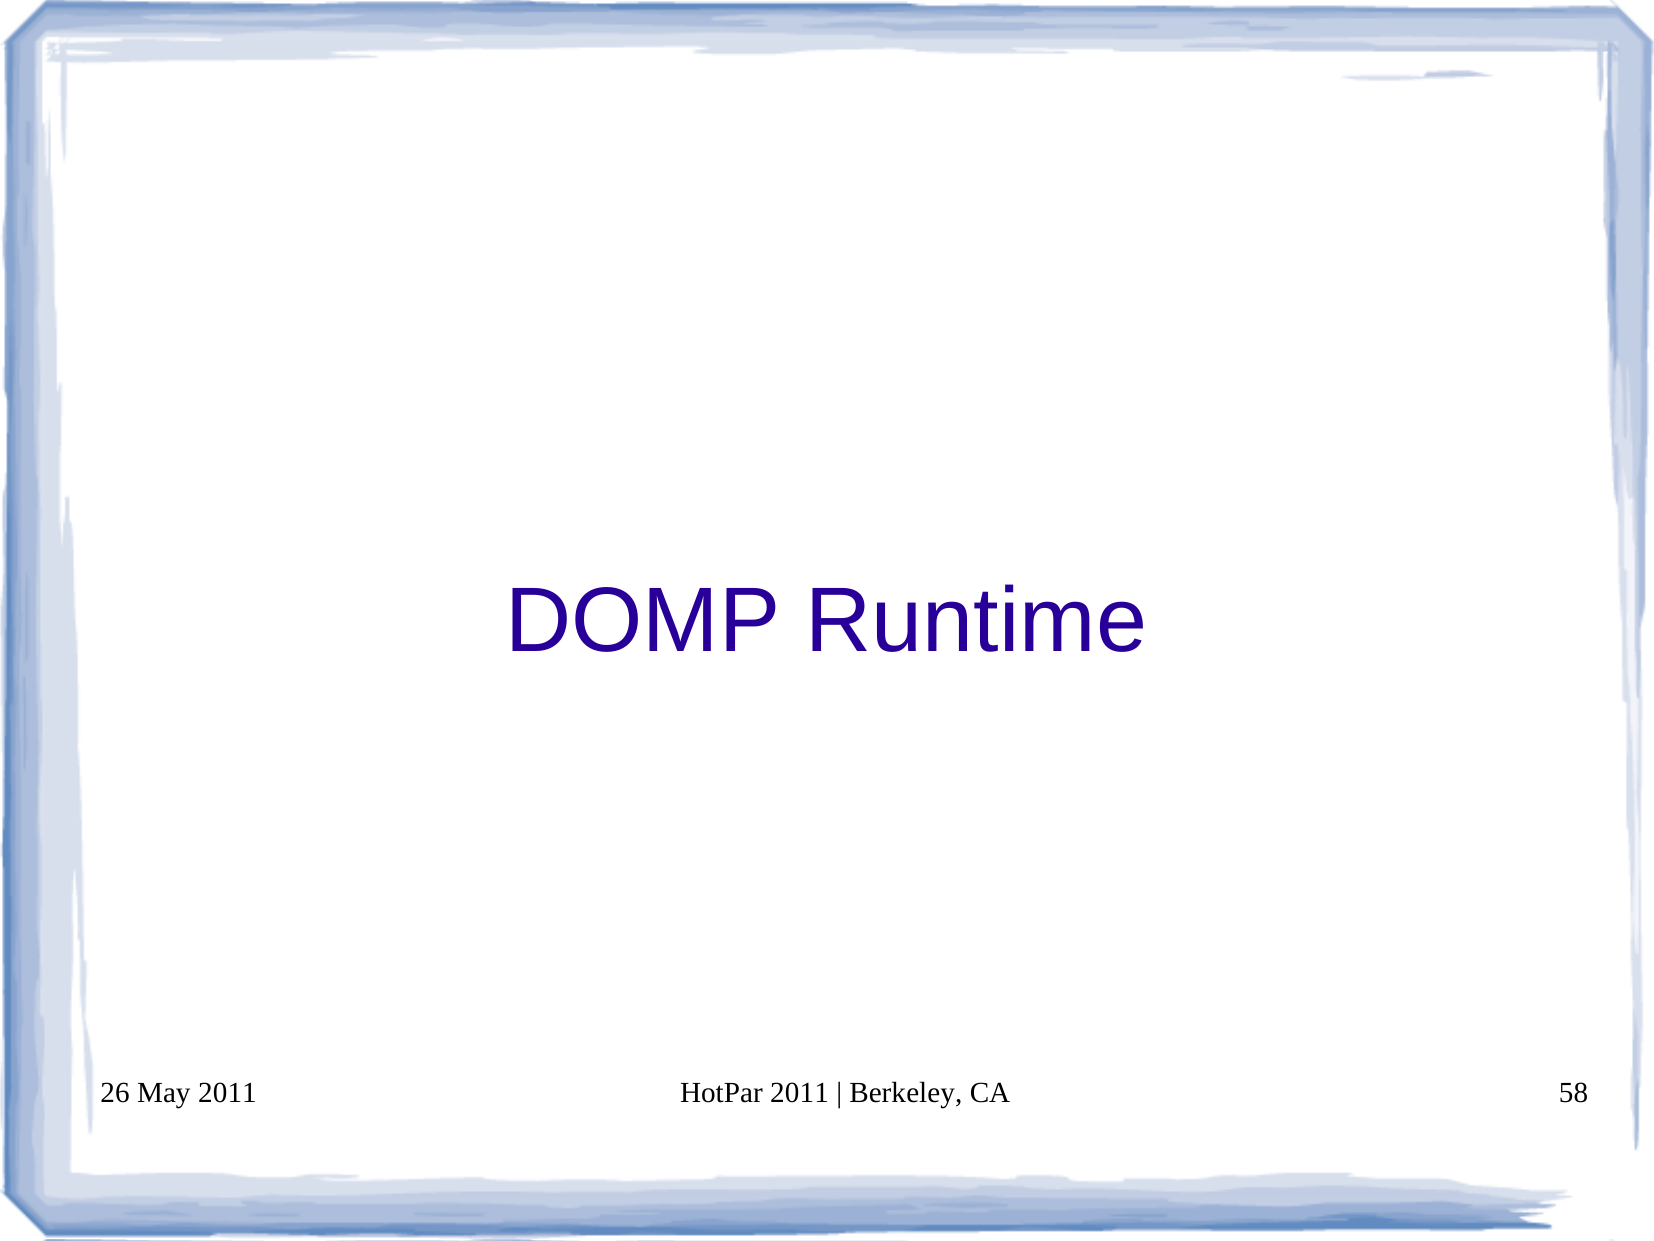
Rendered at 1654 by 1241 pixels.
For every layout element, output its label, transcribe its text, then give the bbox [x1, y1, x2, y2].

title DOMP Runtime [82, 523, 1571, 717]
picture [0, 0, 1654, 1241]
